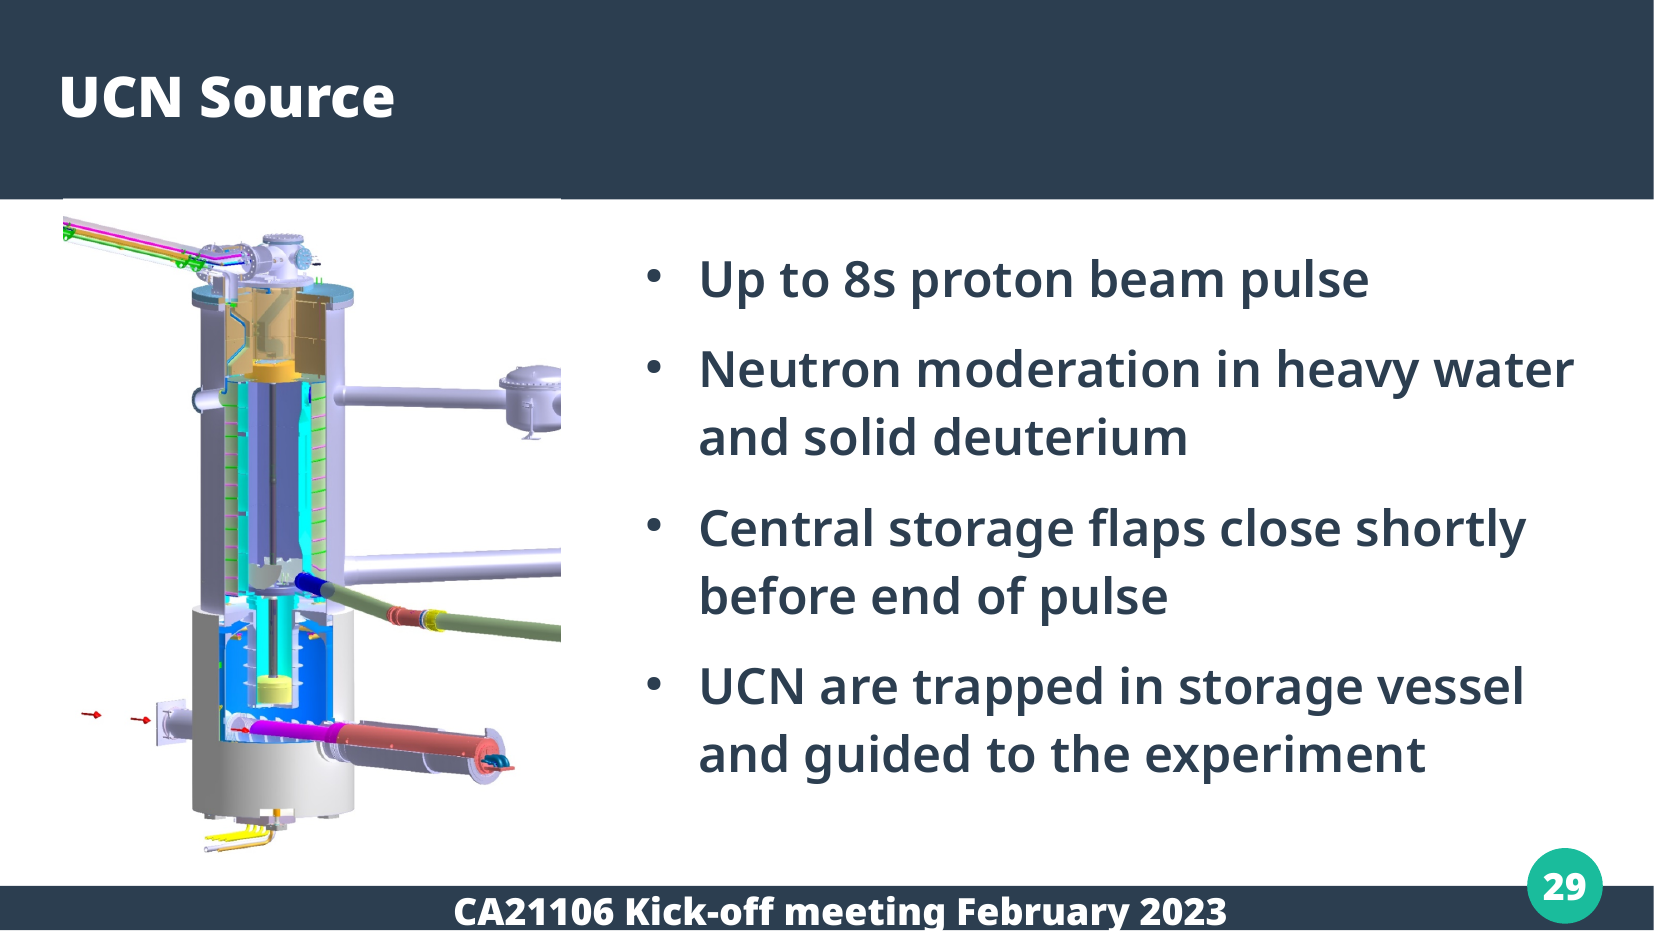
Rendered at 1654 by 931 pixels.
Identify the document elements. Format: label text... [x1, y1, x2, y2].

picture [62, 198, 561, 864]
list Up to 8s proton beam pulse Neutron moderation in heavy water and solid deuterium Central storage flaps close shortly before end of pulse UCN are trapped in storage vessel and guided to the experiment [627, 243, 1595, 864]
title UCN Source [59, 37, 1595, 155]
